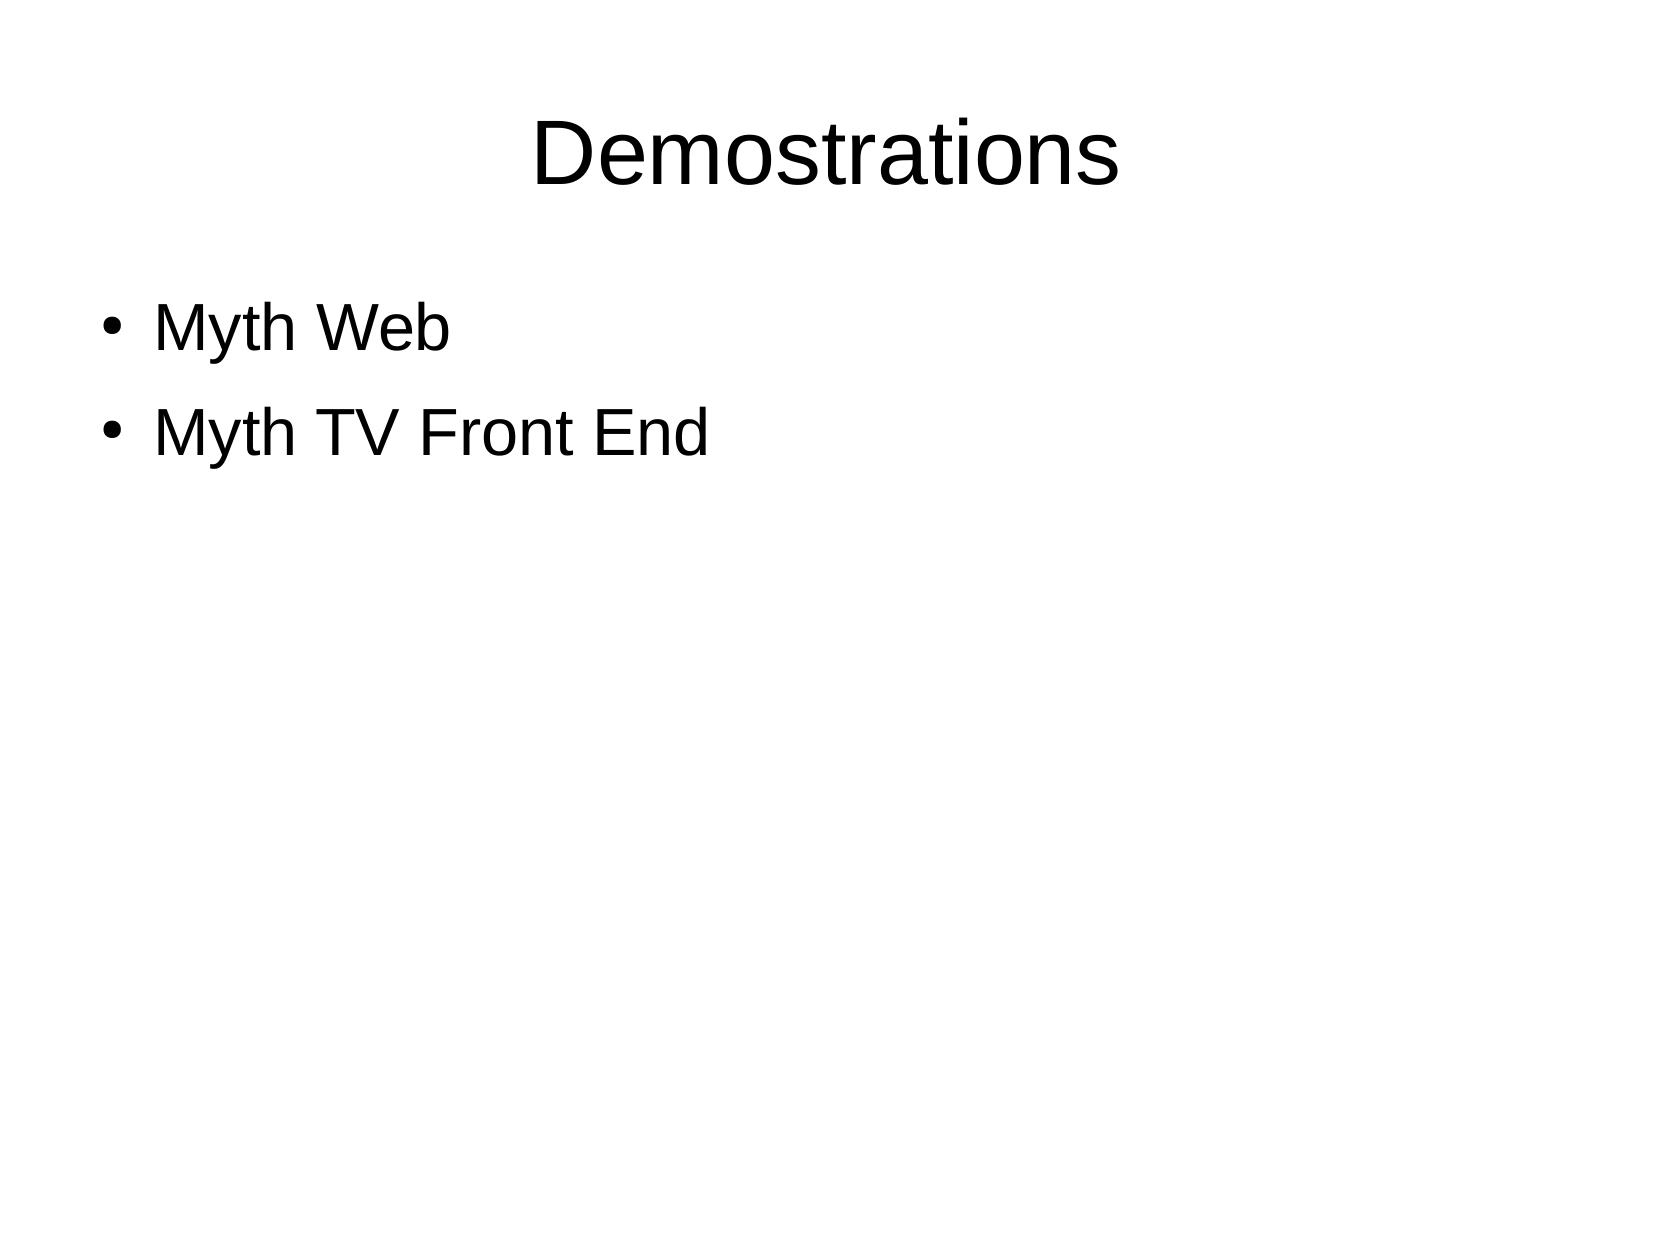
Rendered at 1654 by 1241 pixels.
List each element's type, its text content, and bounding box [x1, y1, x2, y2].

list Myth Web Myth TV Front End [82, 290, 1571, 1109]
title Demostrations [82, 49, 1571, 257]
